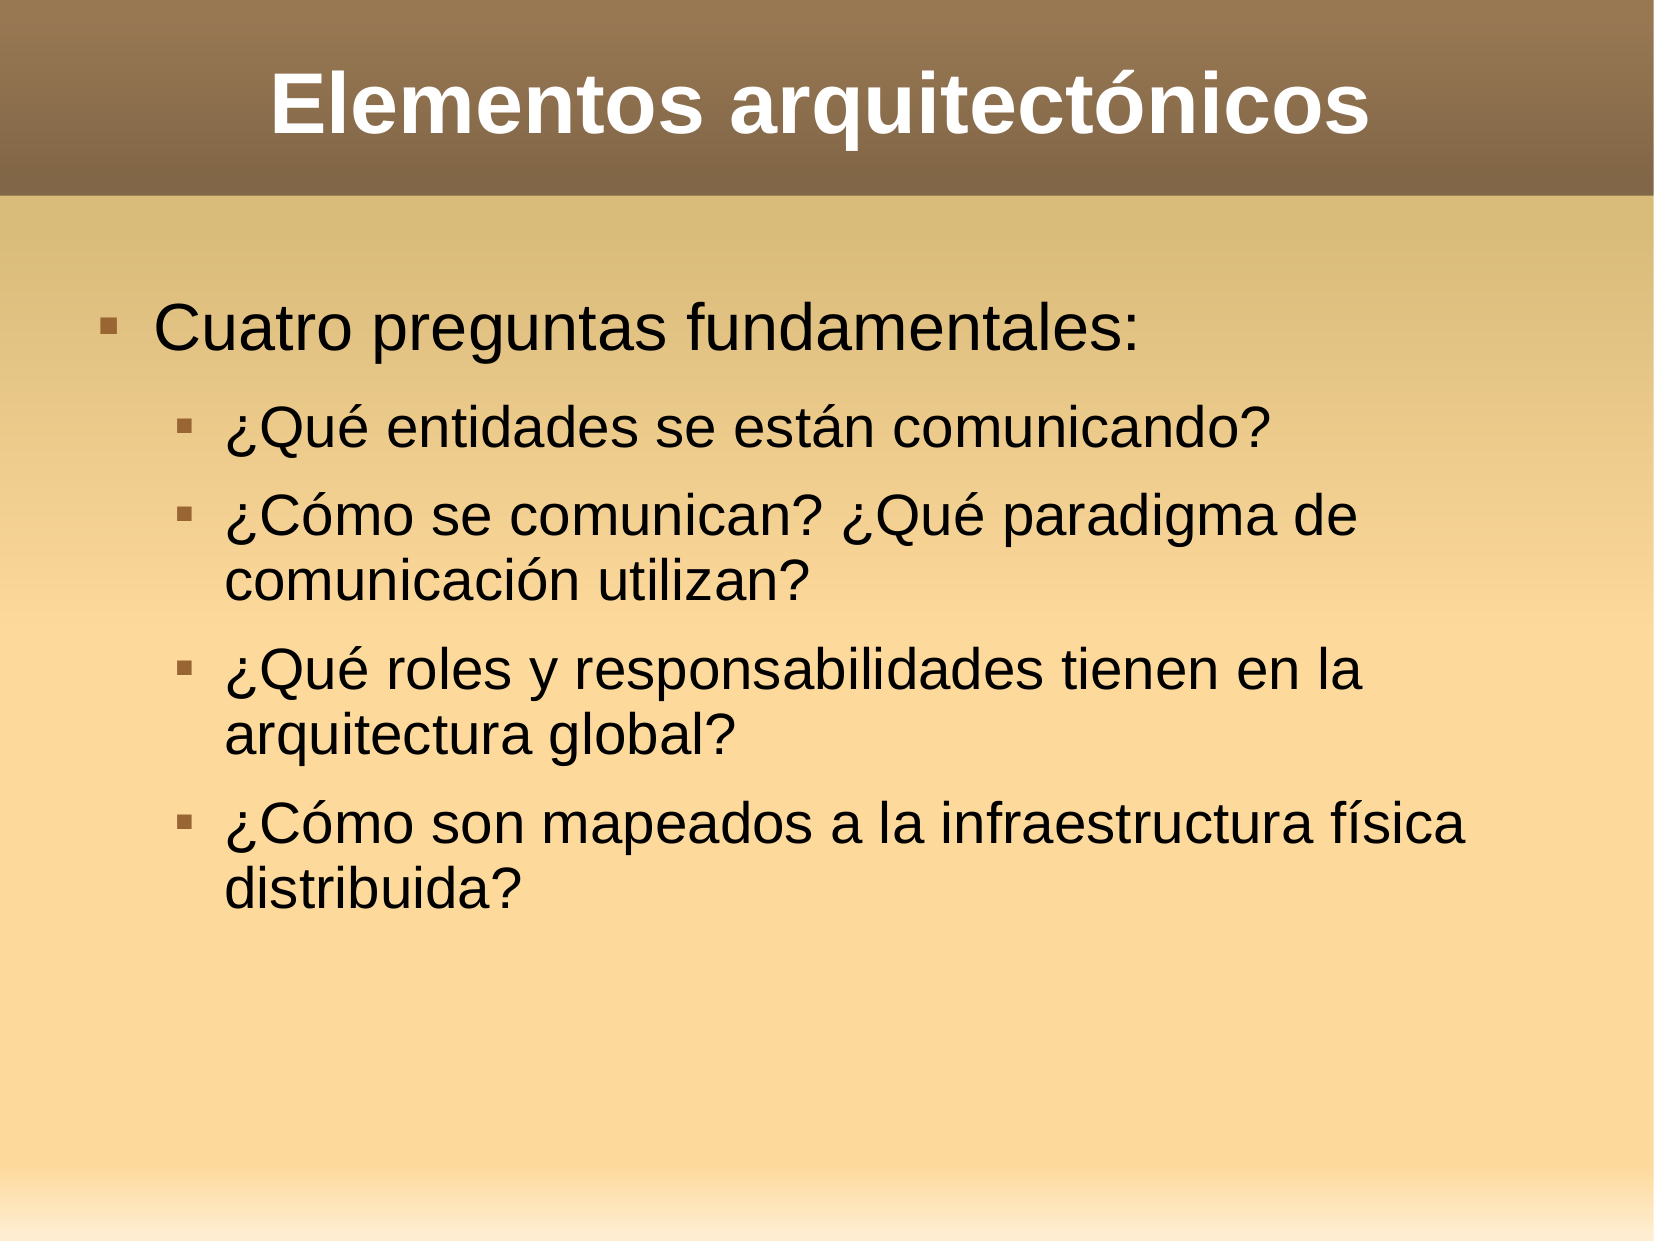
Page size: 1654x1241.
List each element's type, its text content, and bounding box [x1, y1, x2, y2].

picture [0, 0, 1654, 1241]
title Elementos arquitectónicos [76, 0, 1565, 208]
list Cuatro preguntas fundamentales: ¿Qué entidades se están comunicando? ¿Cómo se comunican? ¿Qué paradigma de comunicación utilizan? ¿Qué roles y responsabilidades tienen en la arquitectura global? ¿Cómo son mapeados a la infraestructura física distribuida? [82, 290, 1571, 1109]
